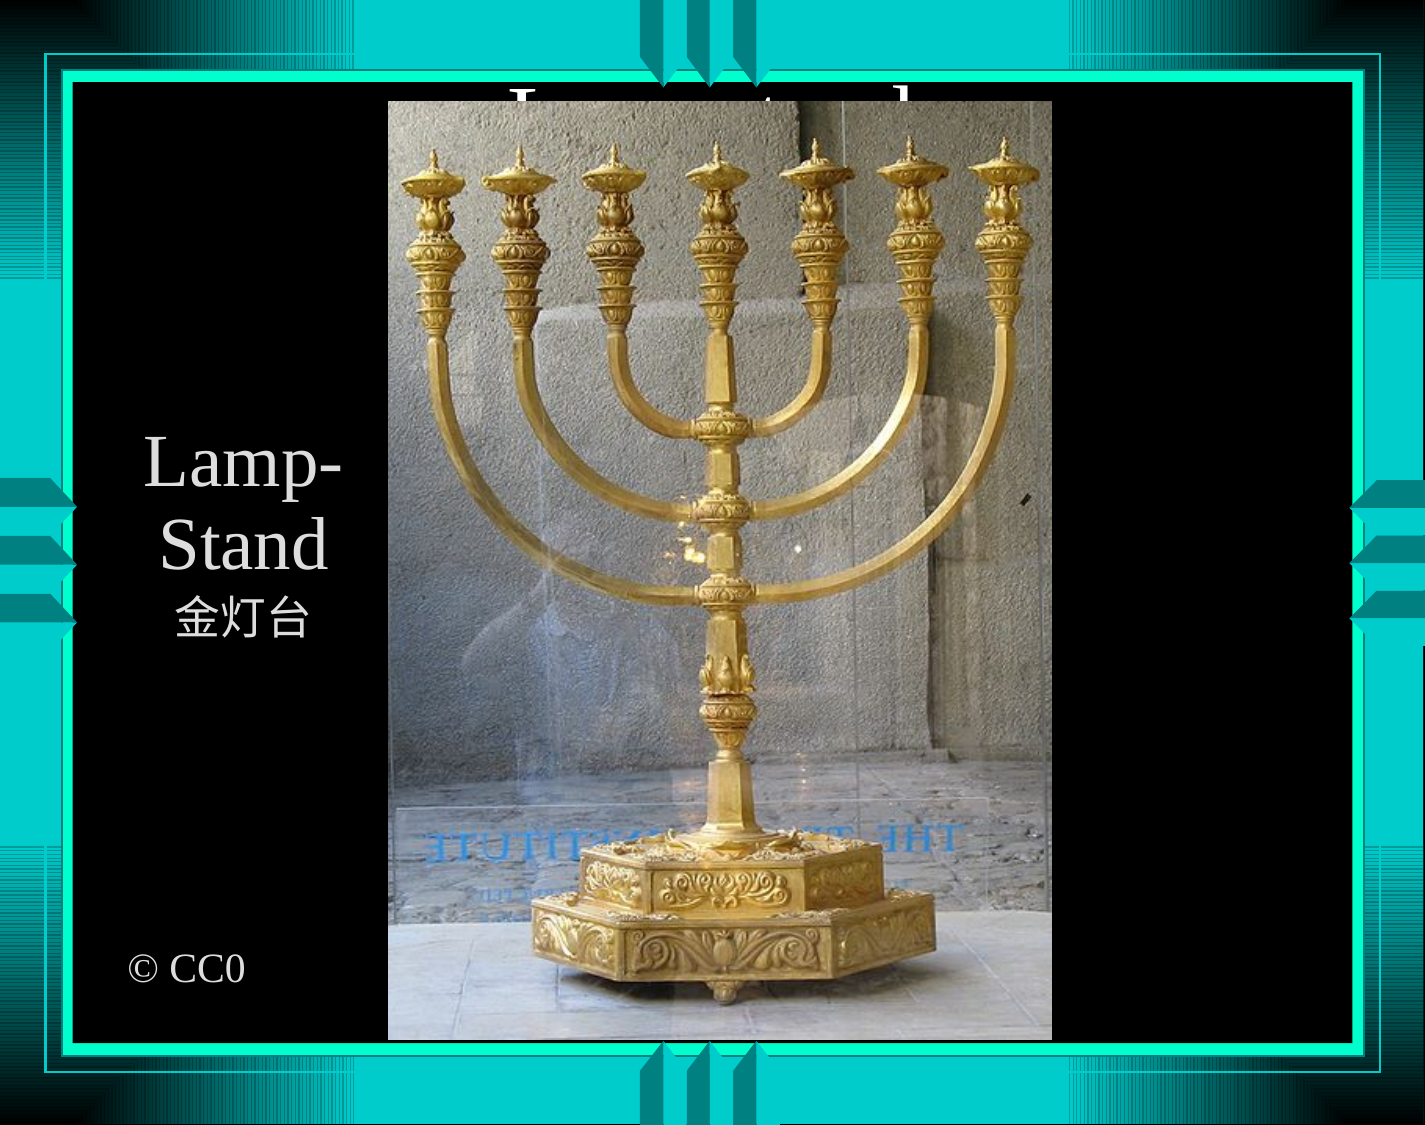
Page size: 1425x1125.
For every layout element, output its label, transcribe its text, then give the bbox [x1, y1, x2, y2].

title Lampstand [73, 24, 1349, 213]
text_box © CC0 [112, 937, 413, 1008]
picture [388, 101, 1052, 1040]
text_box Lamp- Stand 金灯台 [112, 412, 376, 647]
